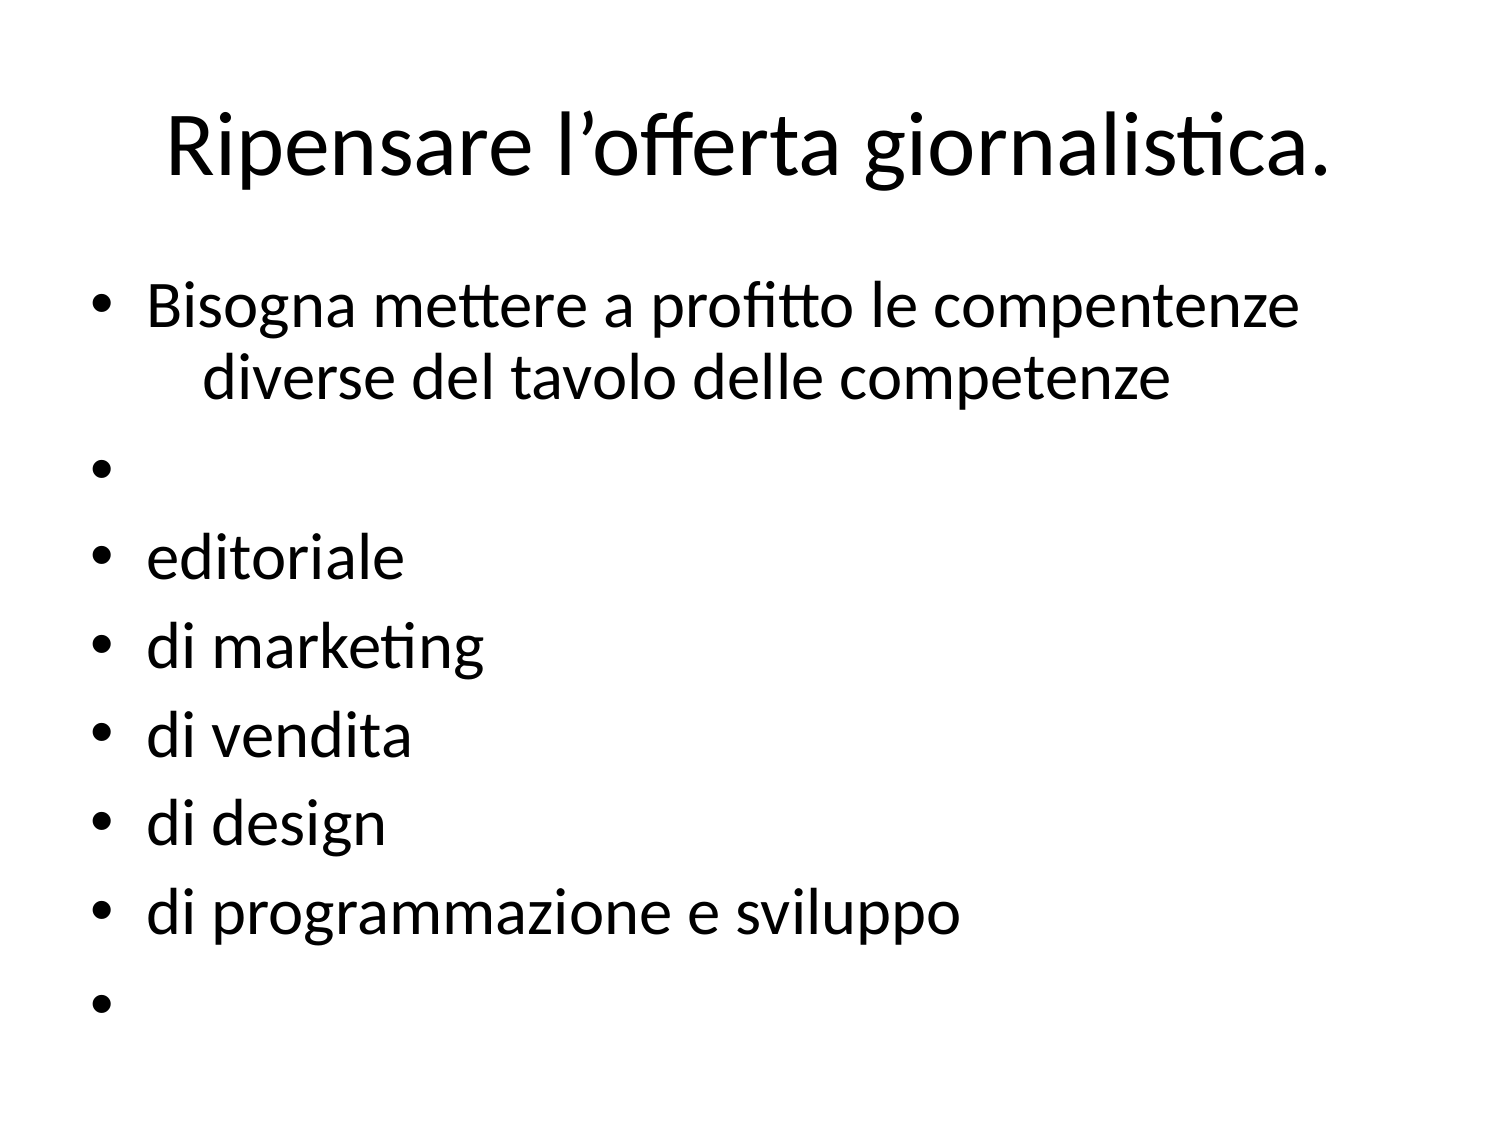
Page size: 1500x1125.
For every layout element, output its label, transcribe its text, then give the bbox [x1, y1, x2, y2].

title Ripensare l’offerta giornalistica. [75, 45, 1426, 233]
list Bisogna mettere a profitto le compentenze diverse del tavolo delle competenze editoriale di marketing di vendita di design di programmazione e sviluppo [75, 262, 1426, 1005]
